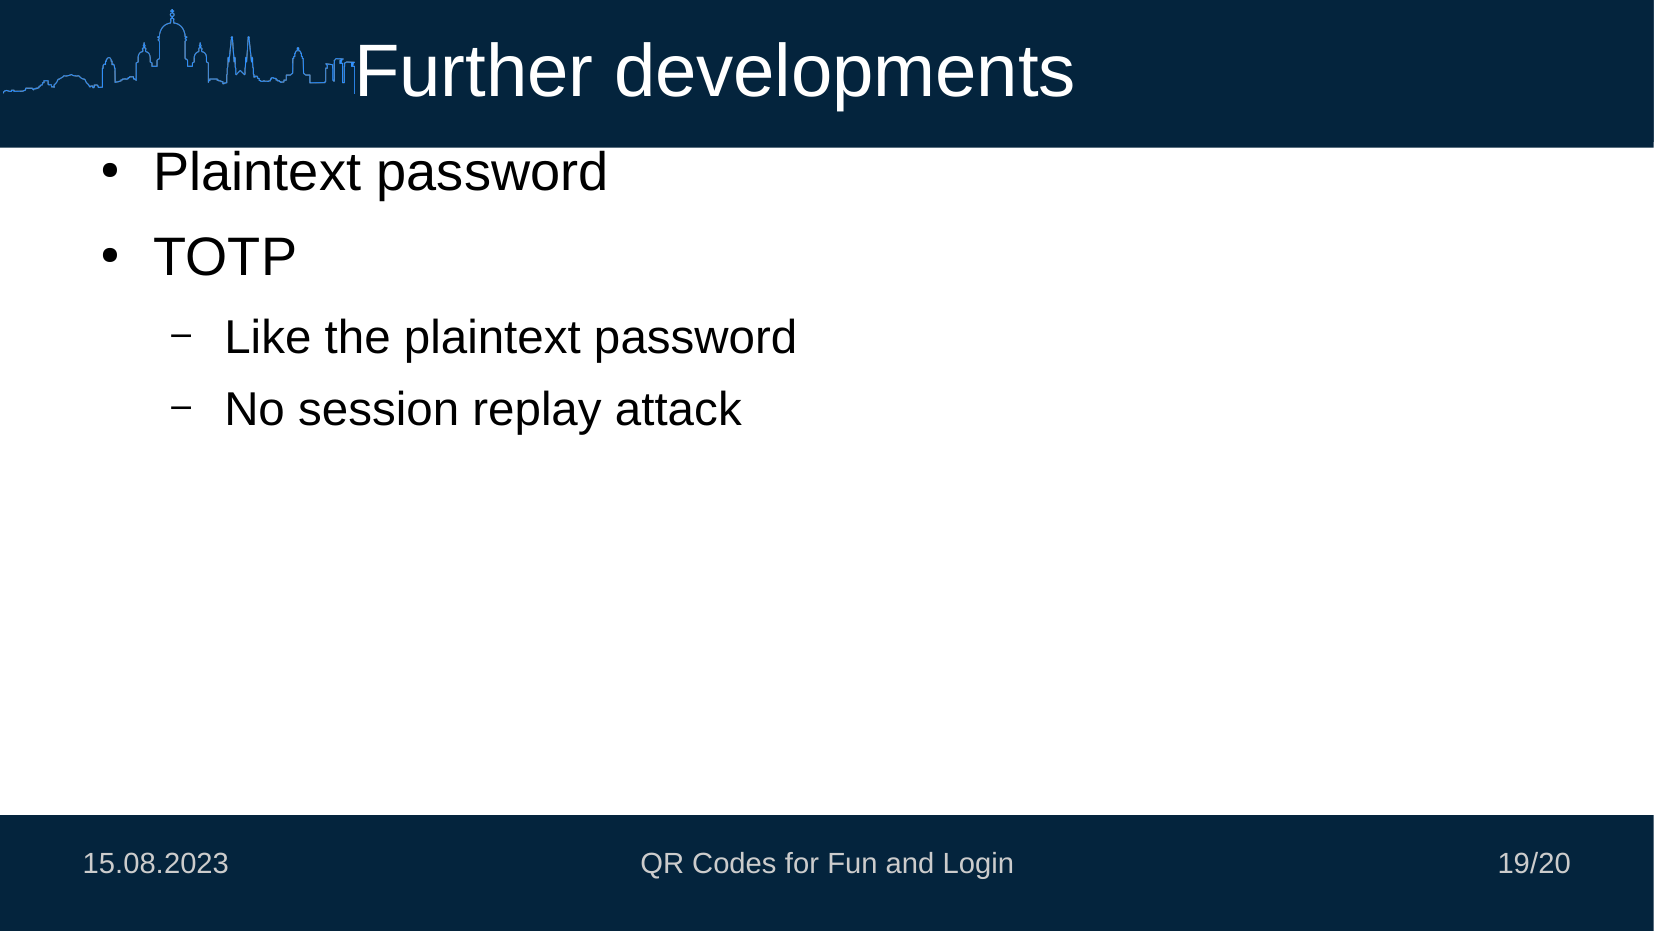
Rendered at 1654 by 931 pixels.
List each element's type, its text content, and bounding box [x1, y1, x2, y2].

picture [3, 9, 354, 94]
title Further developments [354, 5, 1654, 136]
list Plaintext password TOTP Like the plaintext password No session replay attack [82, 141, 809, 815]
